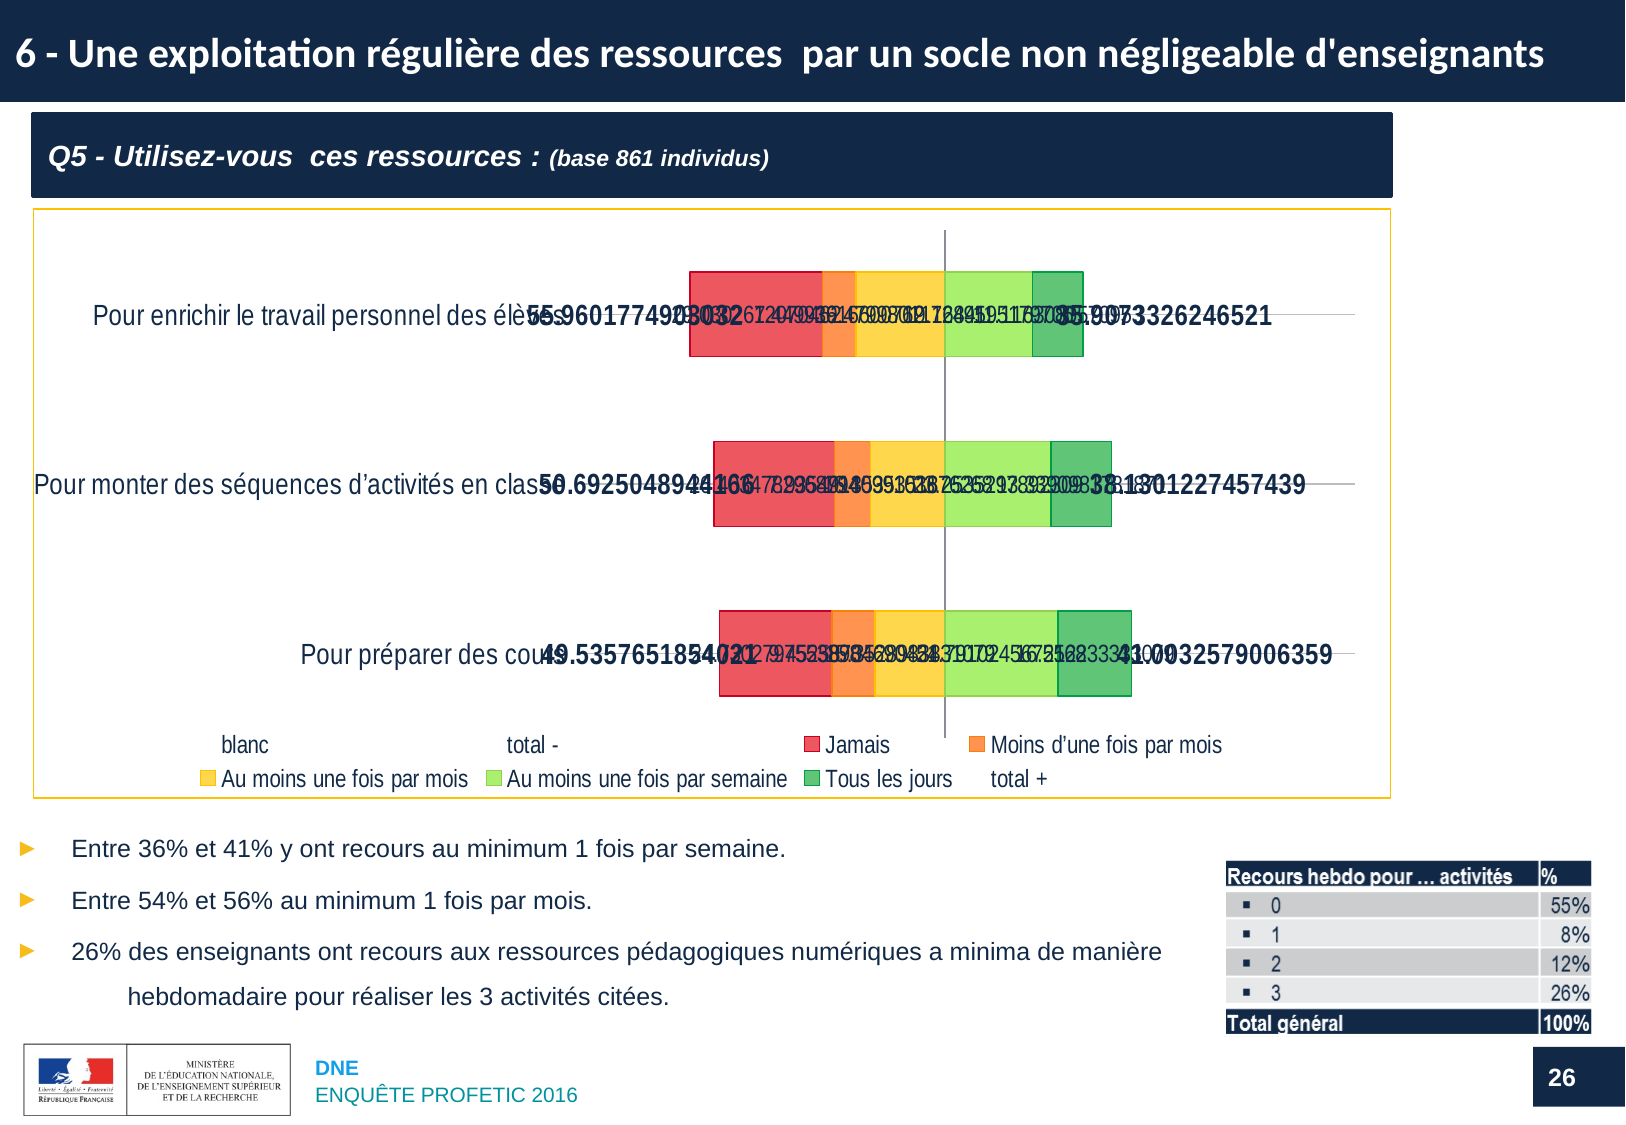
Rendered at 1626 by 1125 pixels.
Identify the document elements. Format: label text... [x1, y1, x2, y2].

text_box 26 [1533, 1046, 1625, 1107]
list Entre 36% et 41% y ont recours au minimum 1 fois par semaine. Entre 54% et 56% au minimum 1 fois par mois. 26% des enseignants ont recours aux ressources pédagogiques numériques a minima de manière hebdomadaire pour réaliser les 3 activités citées. [0, 810, 1215, 1083]
picture [1224, 855, 1593, 1051]
text_box Q5 - Utilisez-vous ces ressources : (base 861 individus) [33, 114, 1391, 196]
chart [32, 208, 1392, 799]
title 6 - Une exploitation régulière des ressources par un socle non négligeable d'enseignants [0, 0, 1625, 102]
